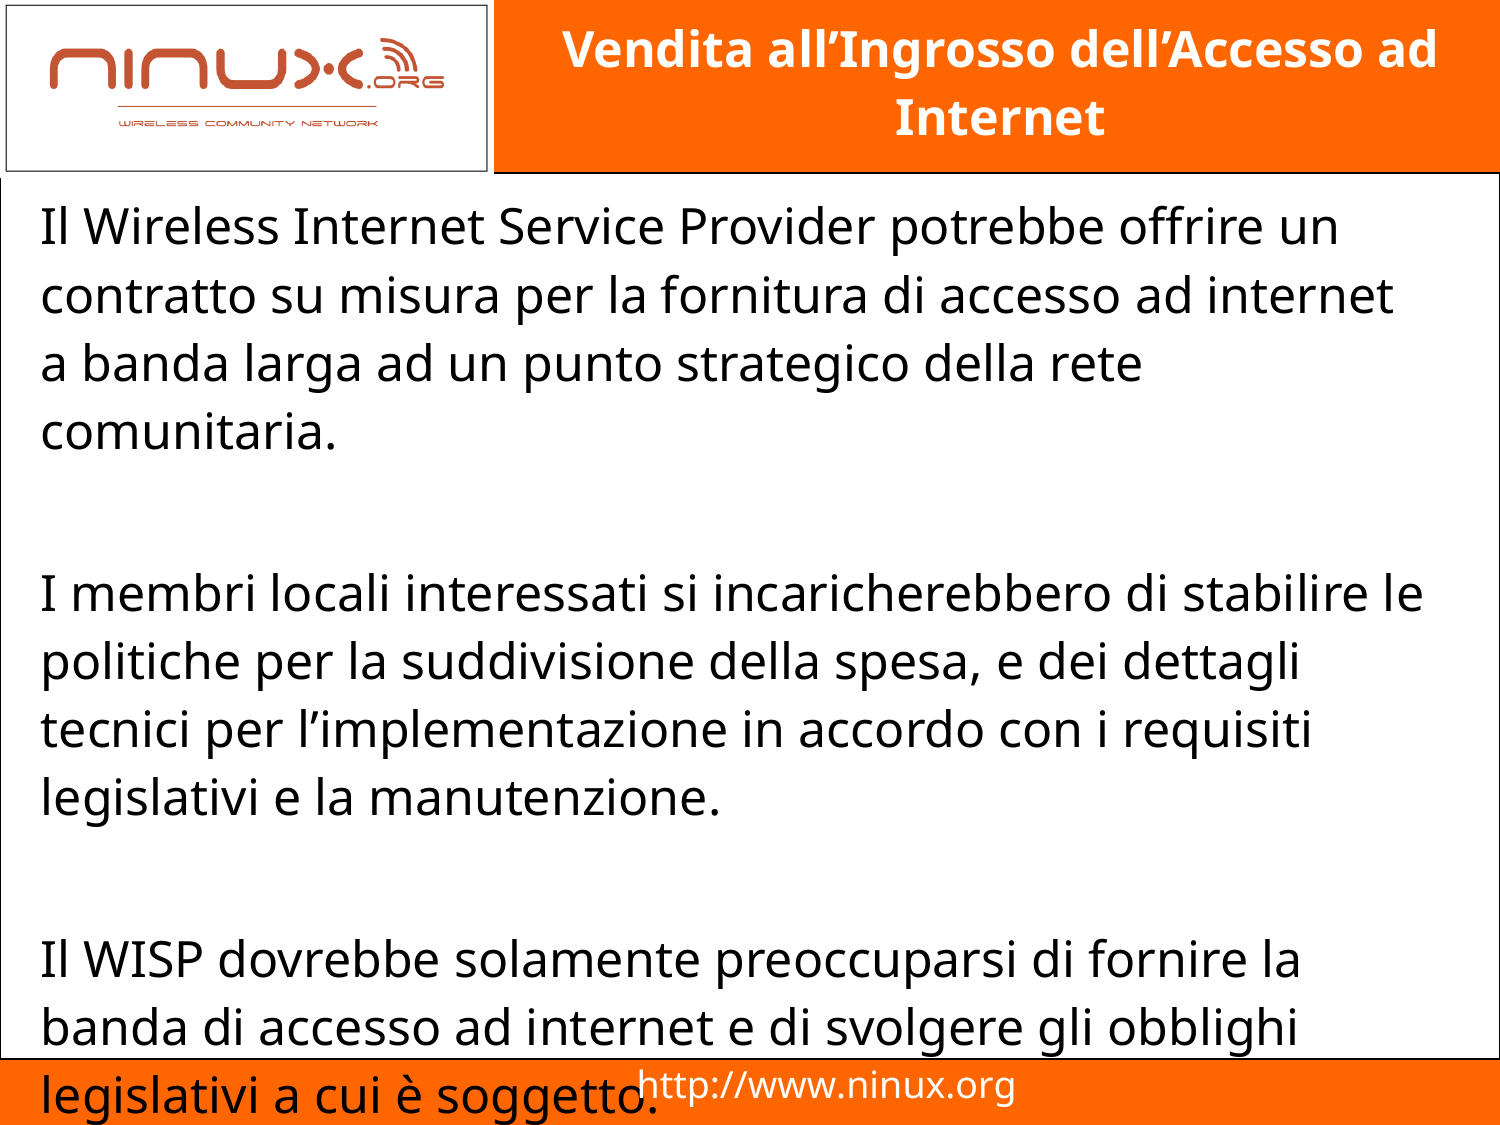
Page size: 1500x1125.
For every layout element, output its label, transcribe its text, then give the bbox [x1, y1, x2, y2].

text_box http://www.ninux.org [621, 1053, 1159, 1125]
list Il Wireless Internet Service Provider potrebbe offrire un contratto su misura per la fornitura di accesso ad internet a banda larga ad un punto strategico della rete comunitaria. I membri locali interessati si incaricherebbero di stabilire le politiche per la suddivisione della spesa, e dei dettagli tecnici per l’implementazione in accordo con i requisiti legislativi e la manutenzione. Il WISP dovrebbe solamente preoccuparsi di fornire la banda di accesso ad internet e di svolgere gli obblighi legislativi a cui è soggetto. [25, 183, 1447, 1078]
picture [0, 0, 494, 178]
title Vendita all’Ingrosso dell’Accesso ad Internet [501, 0, 1500, 165]
